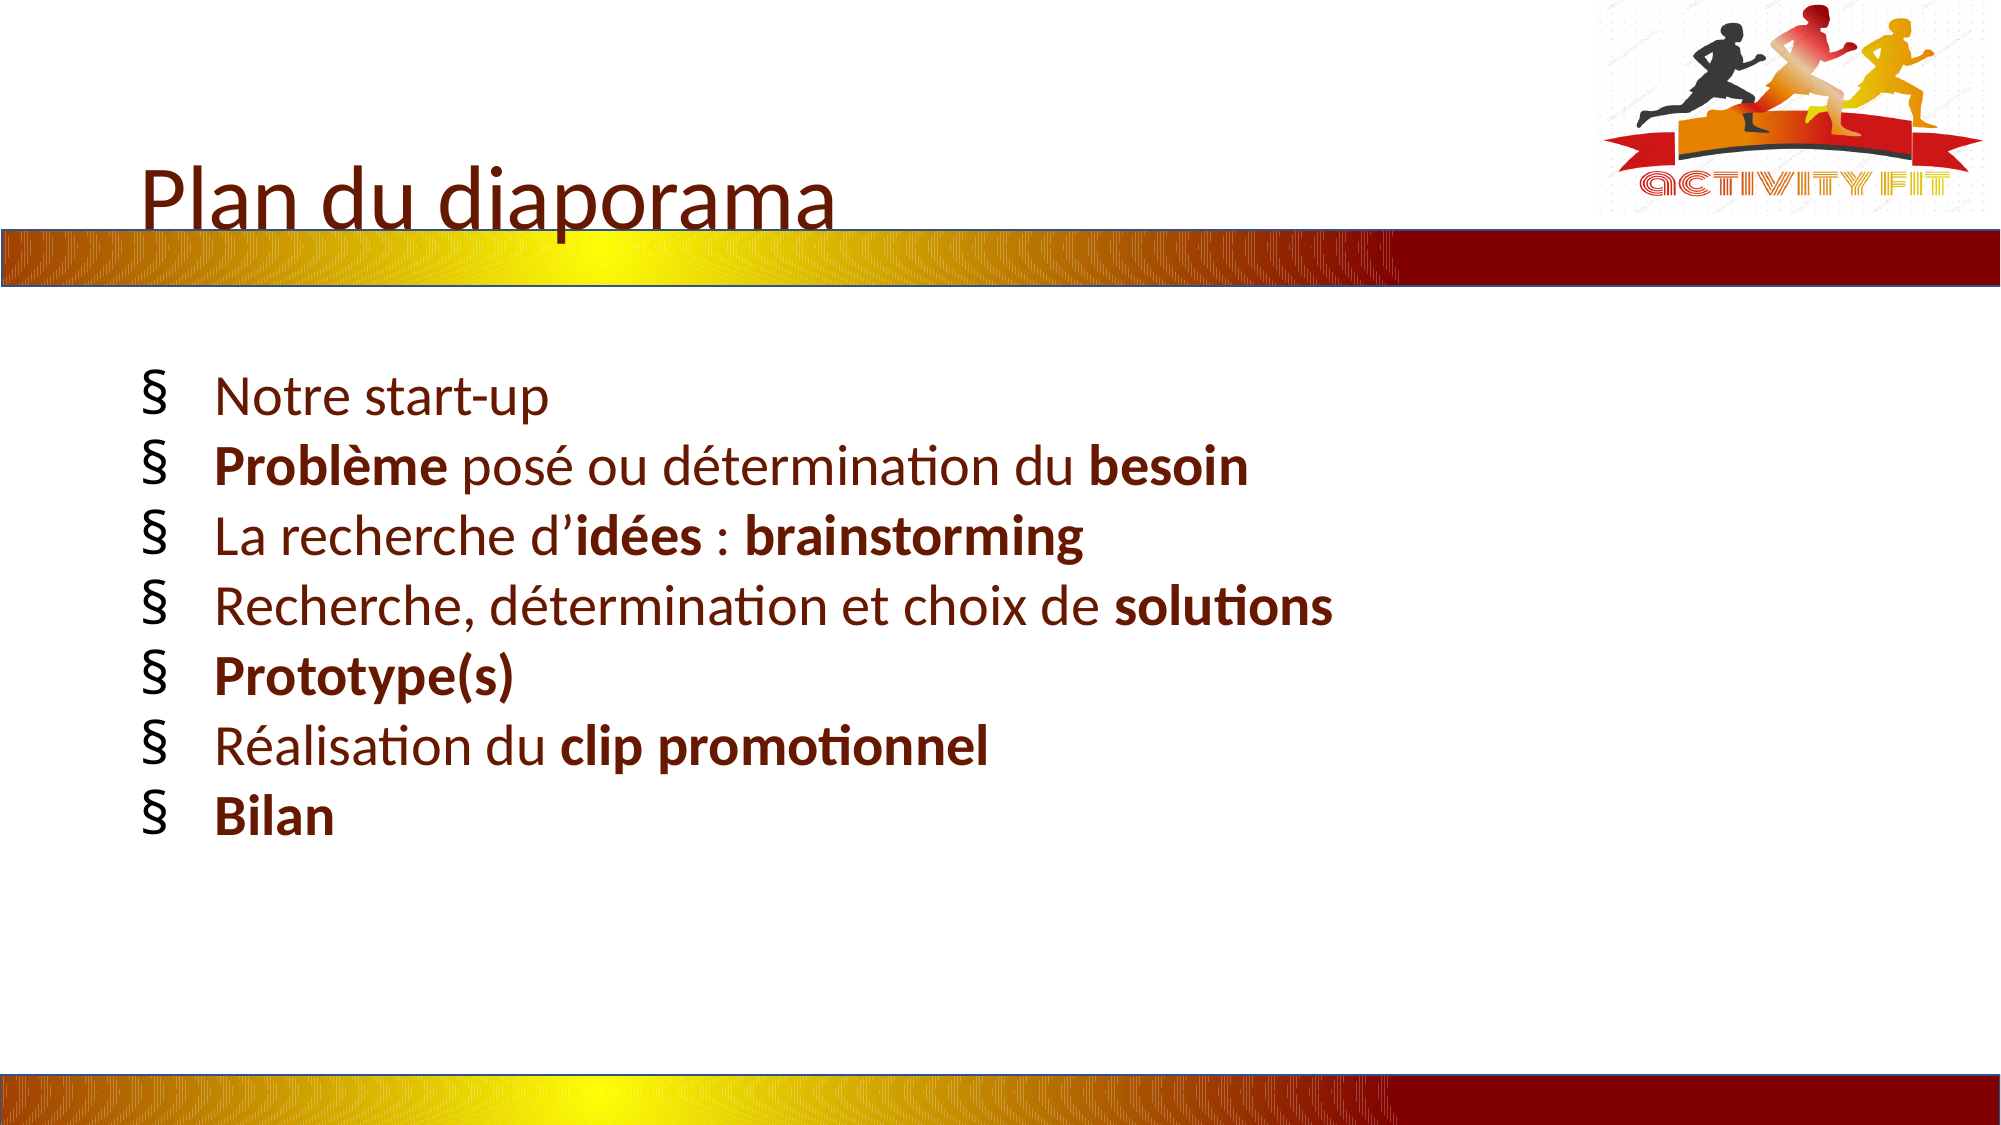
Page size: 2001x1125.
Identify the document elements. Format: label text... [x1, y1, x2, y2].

picture [1594, 0, 1990, 213]
text_box Plan du diaporama Notre start-up Problème posé ou détermination du besoin La recherche d’idées : brainstorming Recherche, détermination et choix de solutions Prototype(s) Réalisation du clip promotionnel Bilan [124, 129, 1501, 1115]
